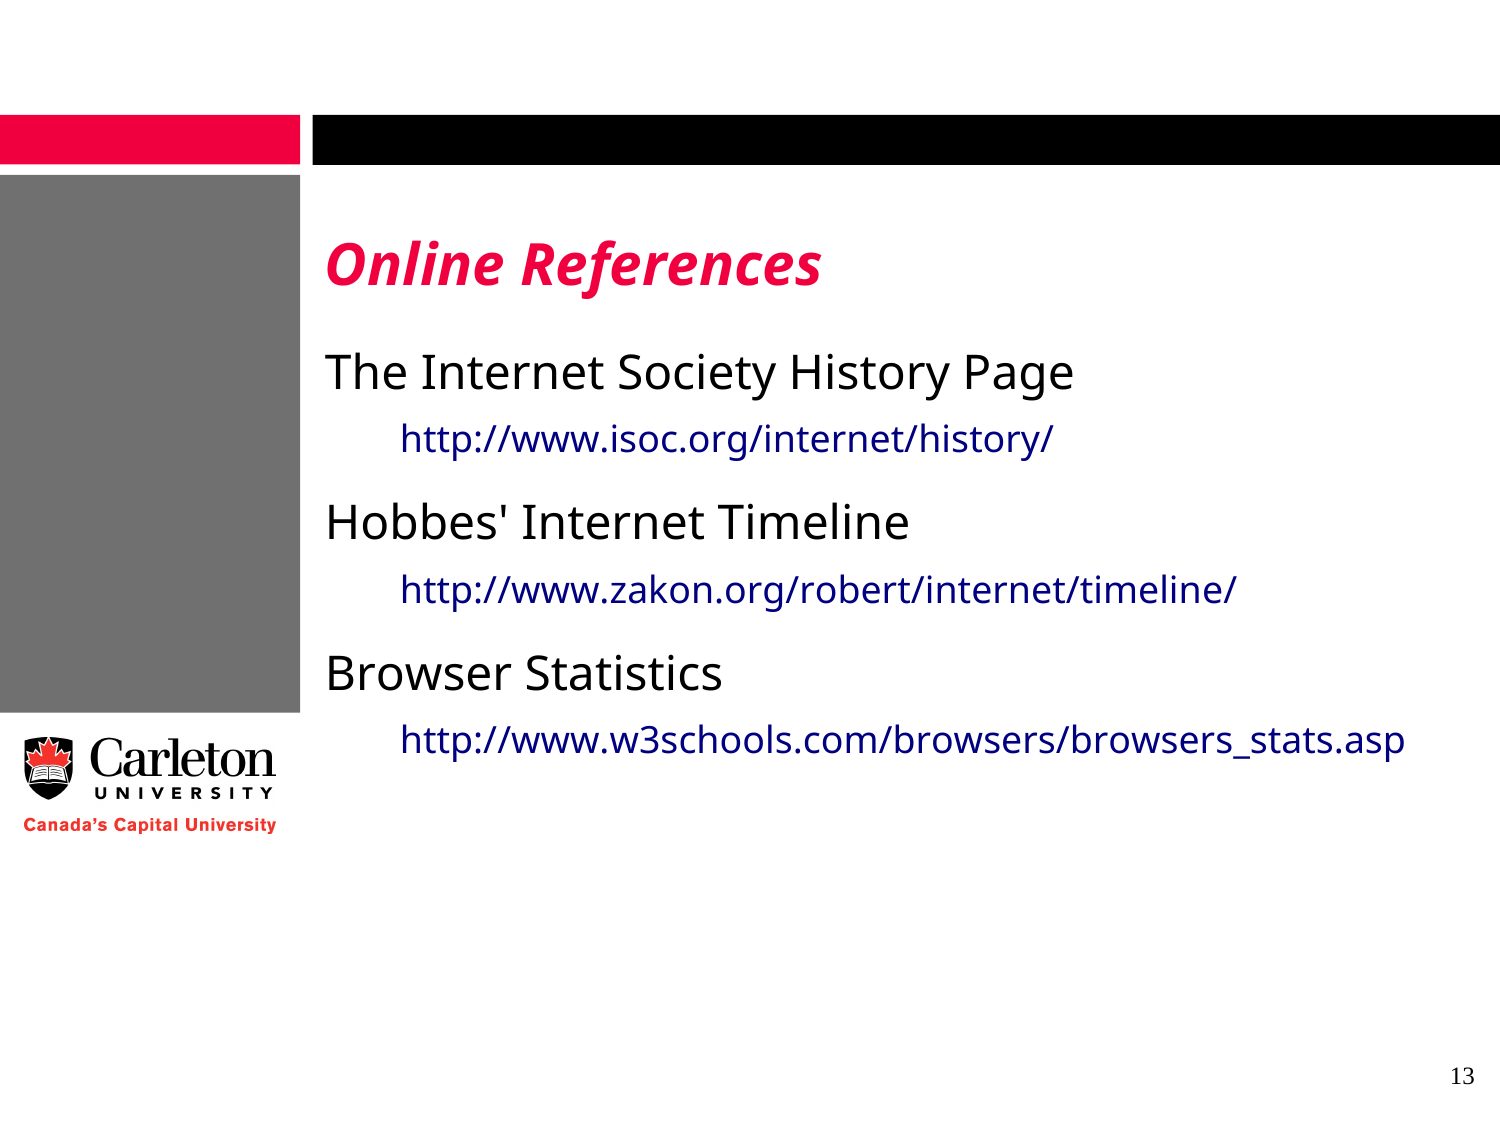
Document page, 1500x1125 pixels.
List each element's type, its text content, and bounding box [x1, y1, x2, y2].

list The Internet Society History Page http://www.isoc.org/internet/history/ Hobbes' Internet Timeline http://www.zakon.org/robert/internet/timeline/ Browser Statistics http://www.w3schools.com/browsers/browsers_stats.asp [324, 324, 1450, 1036]
picture [24, 737, 276, 834]
title Online References [324, 194, 1450, 324]
